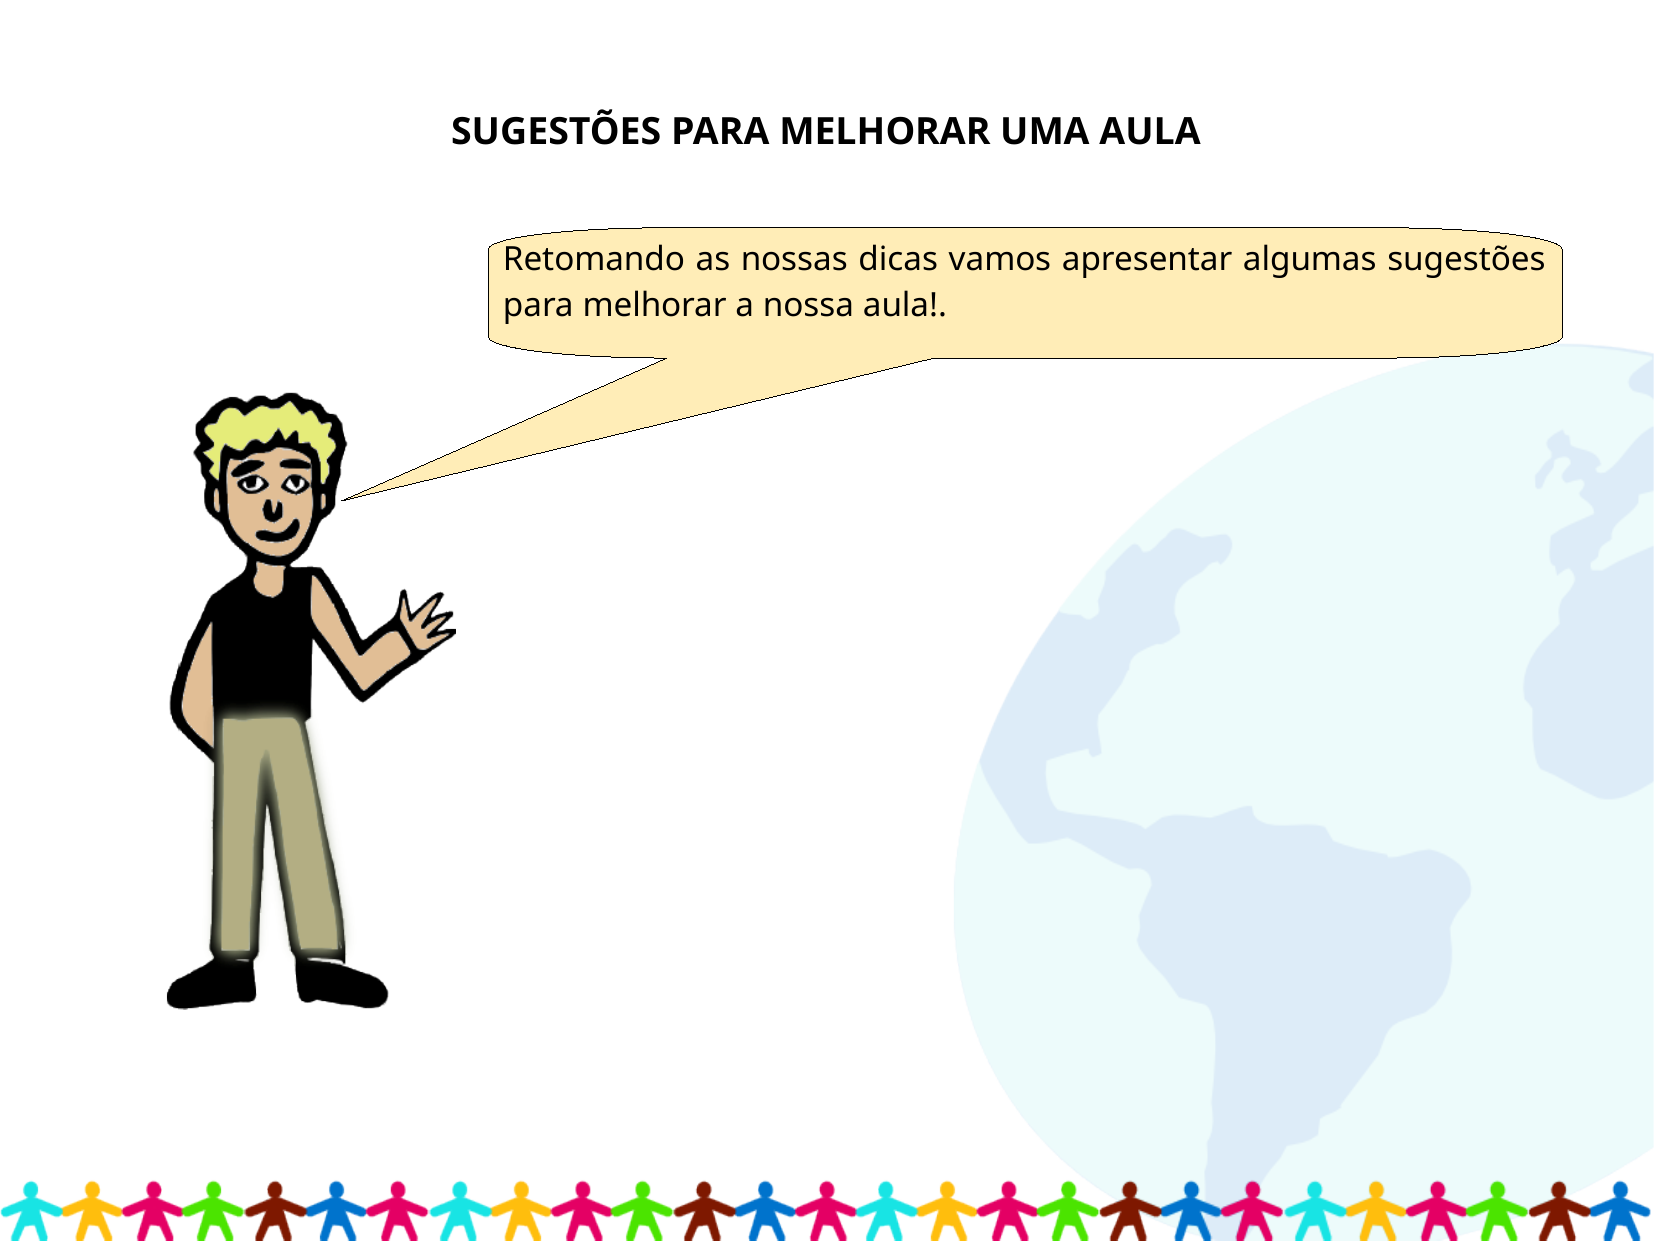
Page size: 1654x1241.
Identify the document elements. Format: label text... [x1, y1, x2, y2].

title SUGESTÕES PARA MELHORAR UMA AULA [81, 90, 1571, 172]
text_box Retomando as nossas dicas vamos apresentar algumas sugestões para melhorar a nossa aula!. [488, 227, 1563, 476]
text_box [341, 436, 488, 501]
picture [0, 0, 1654, 1241]
